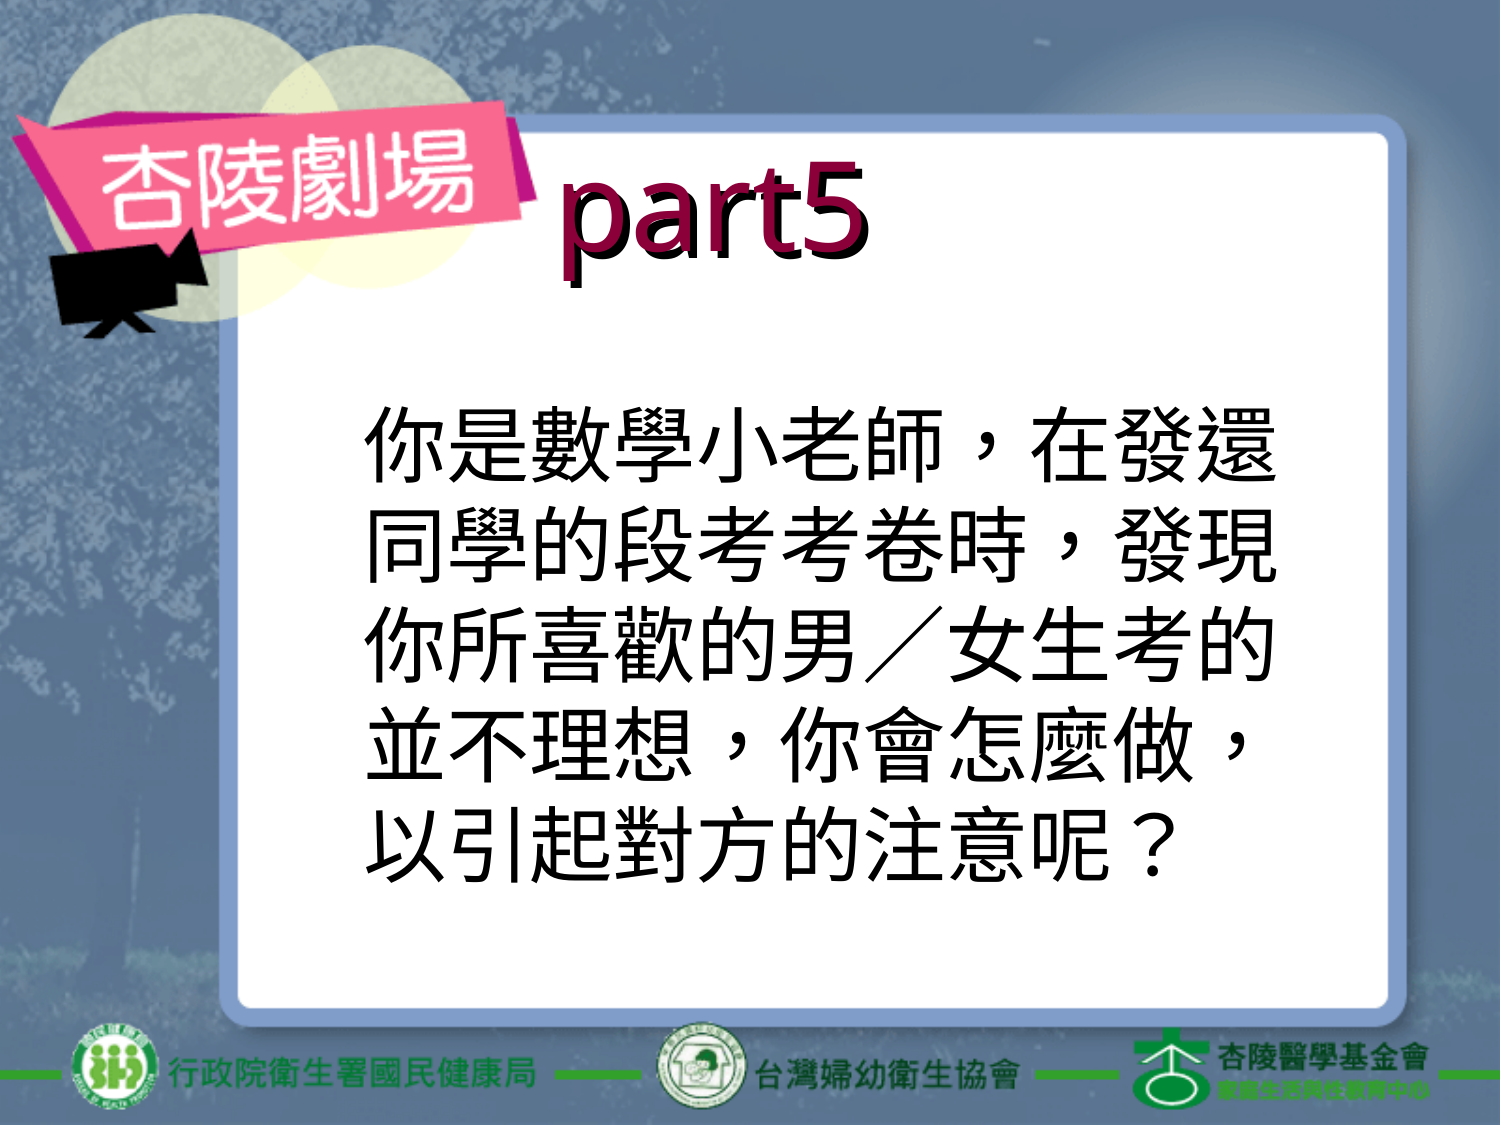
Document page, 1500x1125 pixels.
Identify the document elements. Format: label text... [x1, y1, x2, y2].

text_box 你是數學小老師，在發還同學的段考考卷時，發現你所喜歡的男／女生考的並不理想，你會怎麼做，以引起對方的注意呢？ [348, 385, 1306, 901]
picture [0, 0, 1500, 1125]
title part5 [538, 113, 916, 290]
